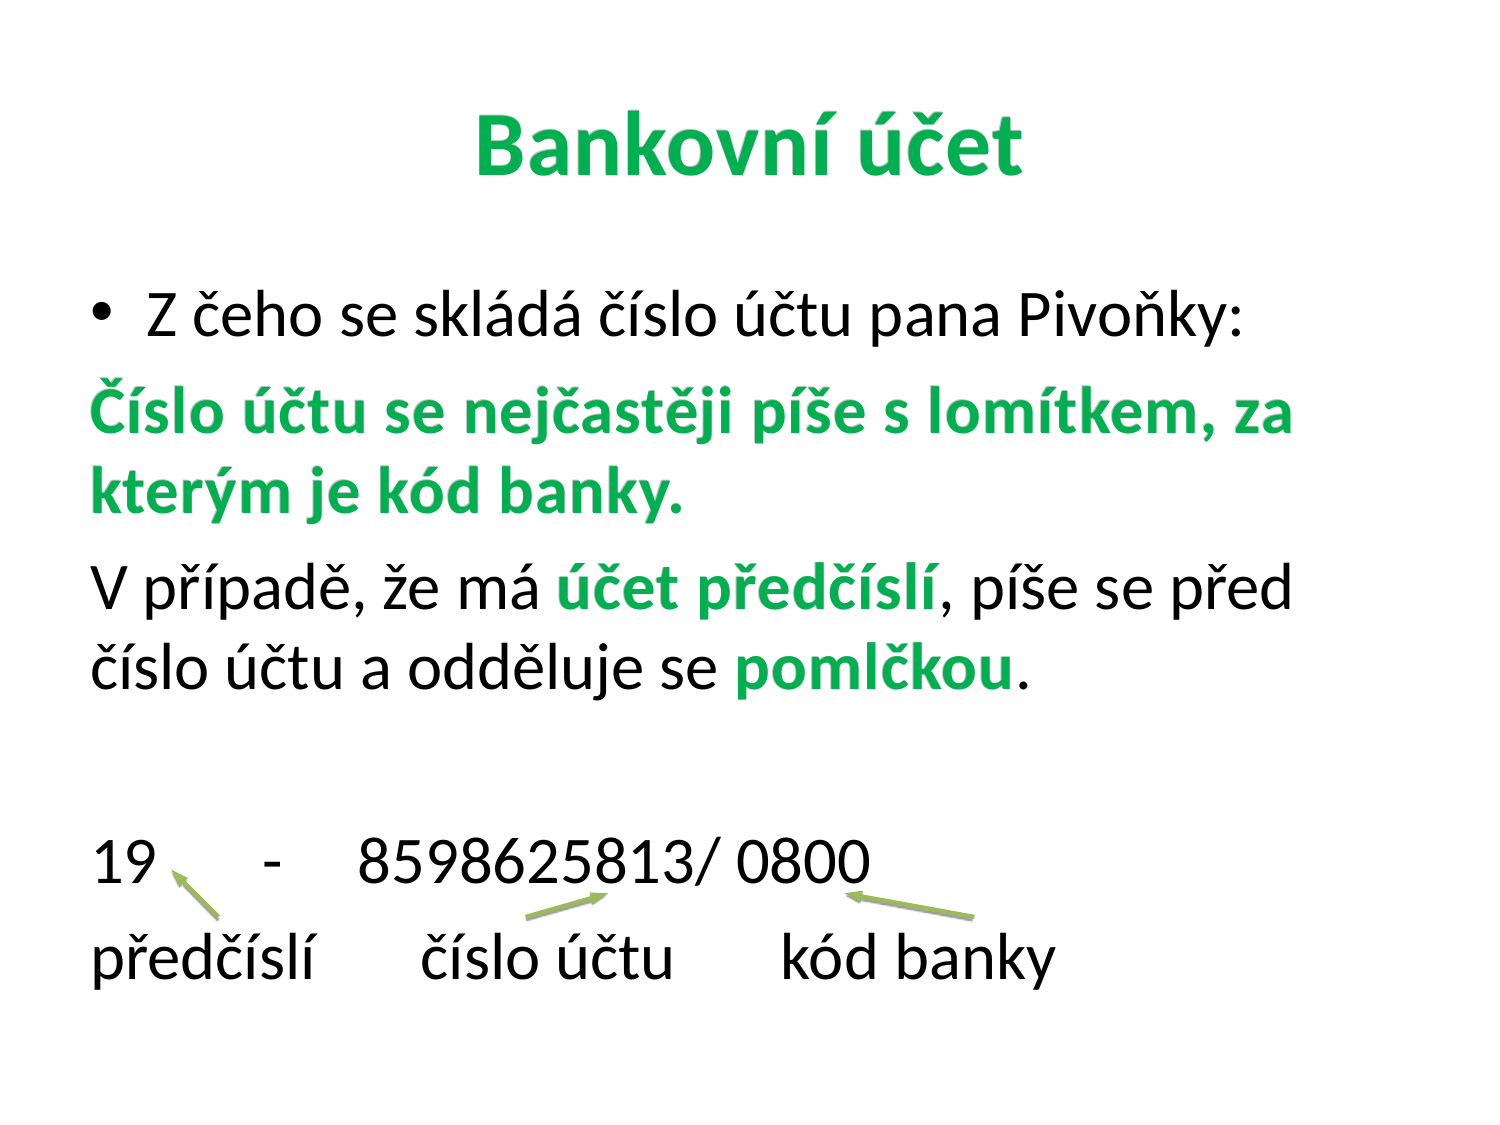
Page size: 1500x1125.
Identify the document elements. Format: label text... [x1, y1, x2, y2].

title Bankovní účet [75, 45, 1426, 233]
list Z čeho se skládá číslo účtu pana Pivoňky: Číslo účtu se nejčastěji píše s lomítkem, za kterým je kód banky. V případě, že má účet předčíslí, píše se před číslo účtu a odděluje se pomlčkou. 19 - 8598625813/ 0800 předčíslí číslo účtu kód banky [75, 262, 1426, 1005]
